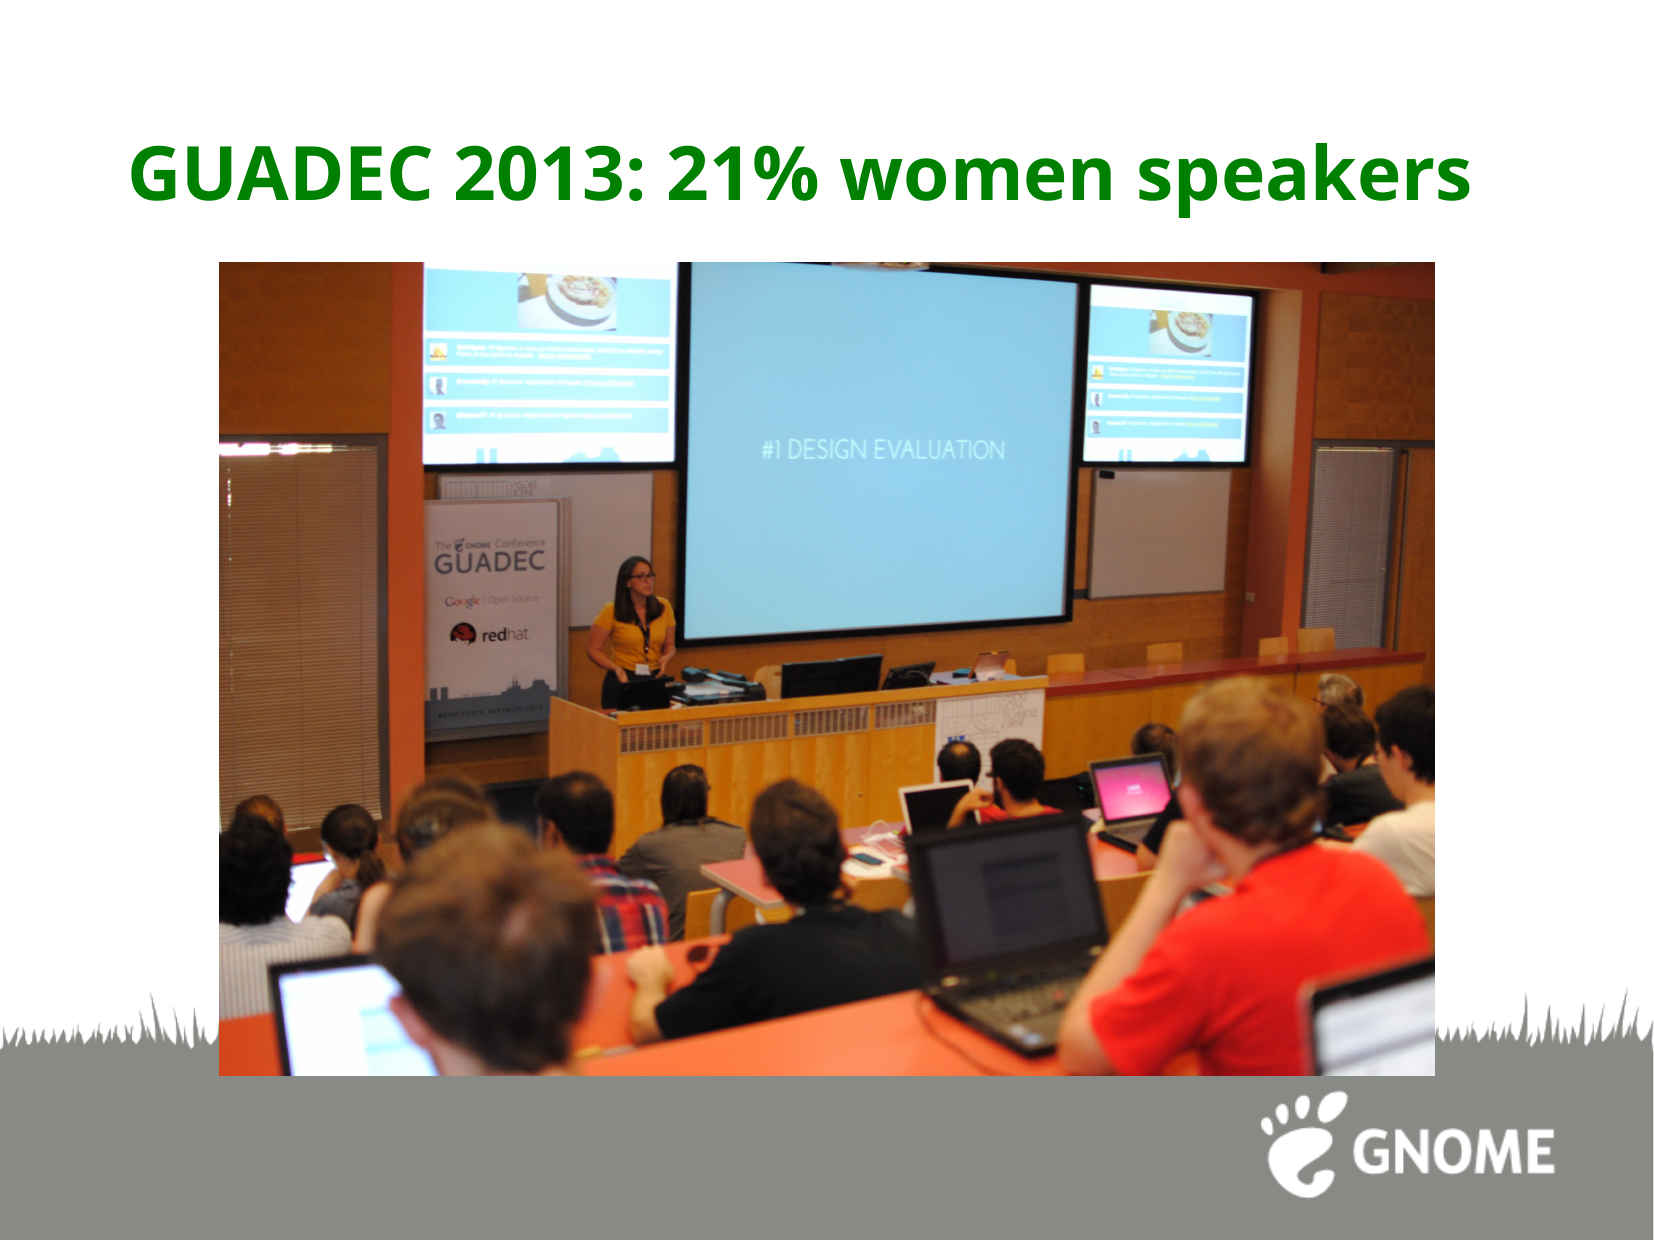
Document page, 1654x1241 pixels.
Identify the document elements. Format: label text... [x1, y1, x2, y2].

text_box GUADEC 2013: 21% women speakers [112, 112, 1576, 228]
picture [0, 0, 1654, 1241]
